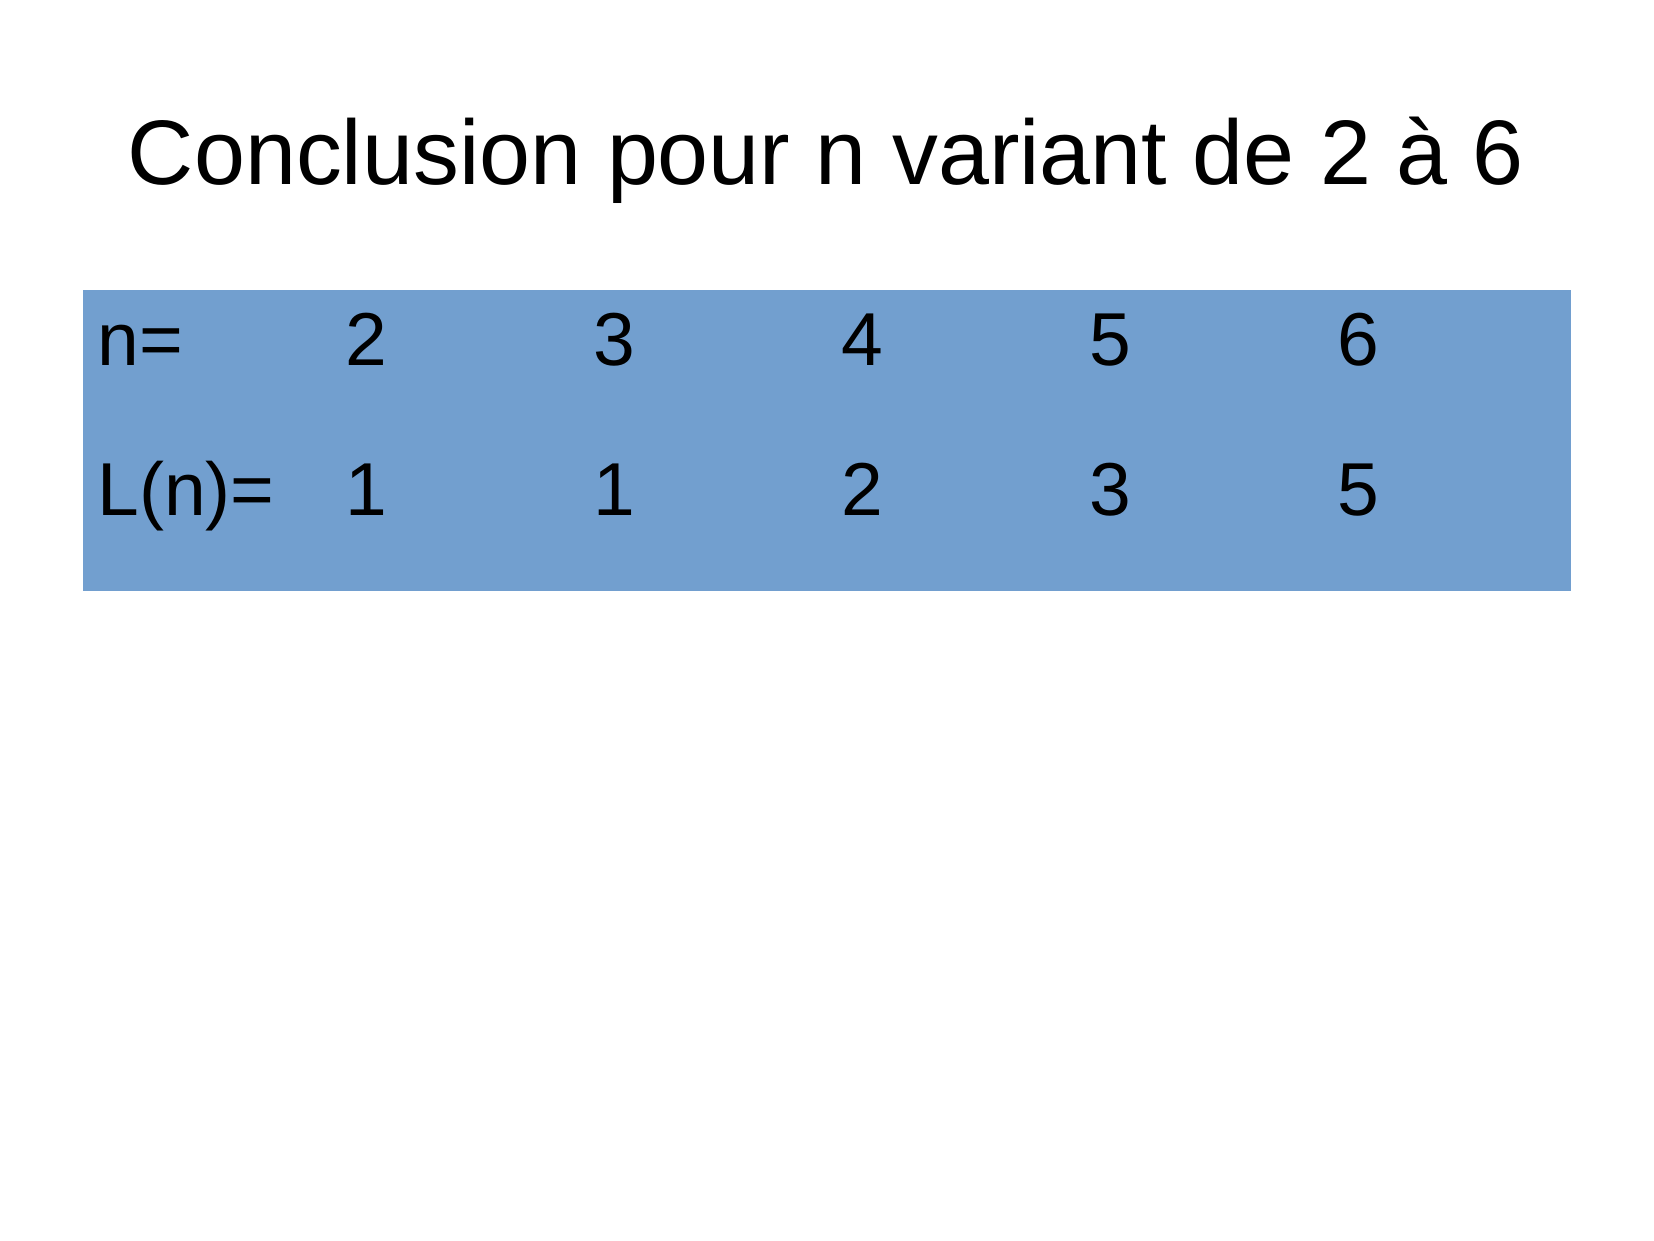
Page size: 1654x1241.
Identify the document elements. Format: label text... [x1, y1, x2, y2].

table_header n= [83, 290, 331, 440]
title Conclusion pour n variant de 2 à 6 [82, 49, 1571, 257]
table_header 6 [1323, 290, 1571, 440]
table_header 5 [1075, 290, 1323, 440]
table_cell 1 [331, 440, 579, 591]
table_cell 2 [827, 440, 1075, 591]
table_cell 3 [1075, 440, 1323, 591]
table_header 2 [331, 290, 579, 440]
table_cell 1 [579, 440, 827, 591]
table_cell 5 [1323, 440, 1571, 591]
table_cell L(n)= [83, 440, 331, 591]
table_header 4 [827, 290, 1075, 440]
table_header 3 [579, 290, 827, 440]
